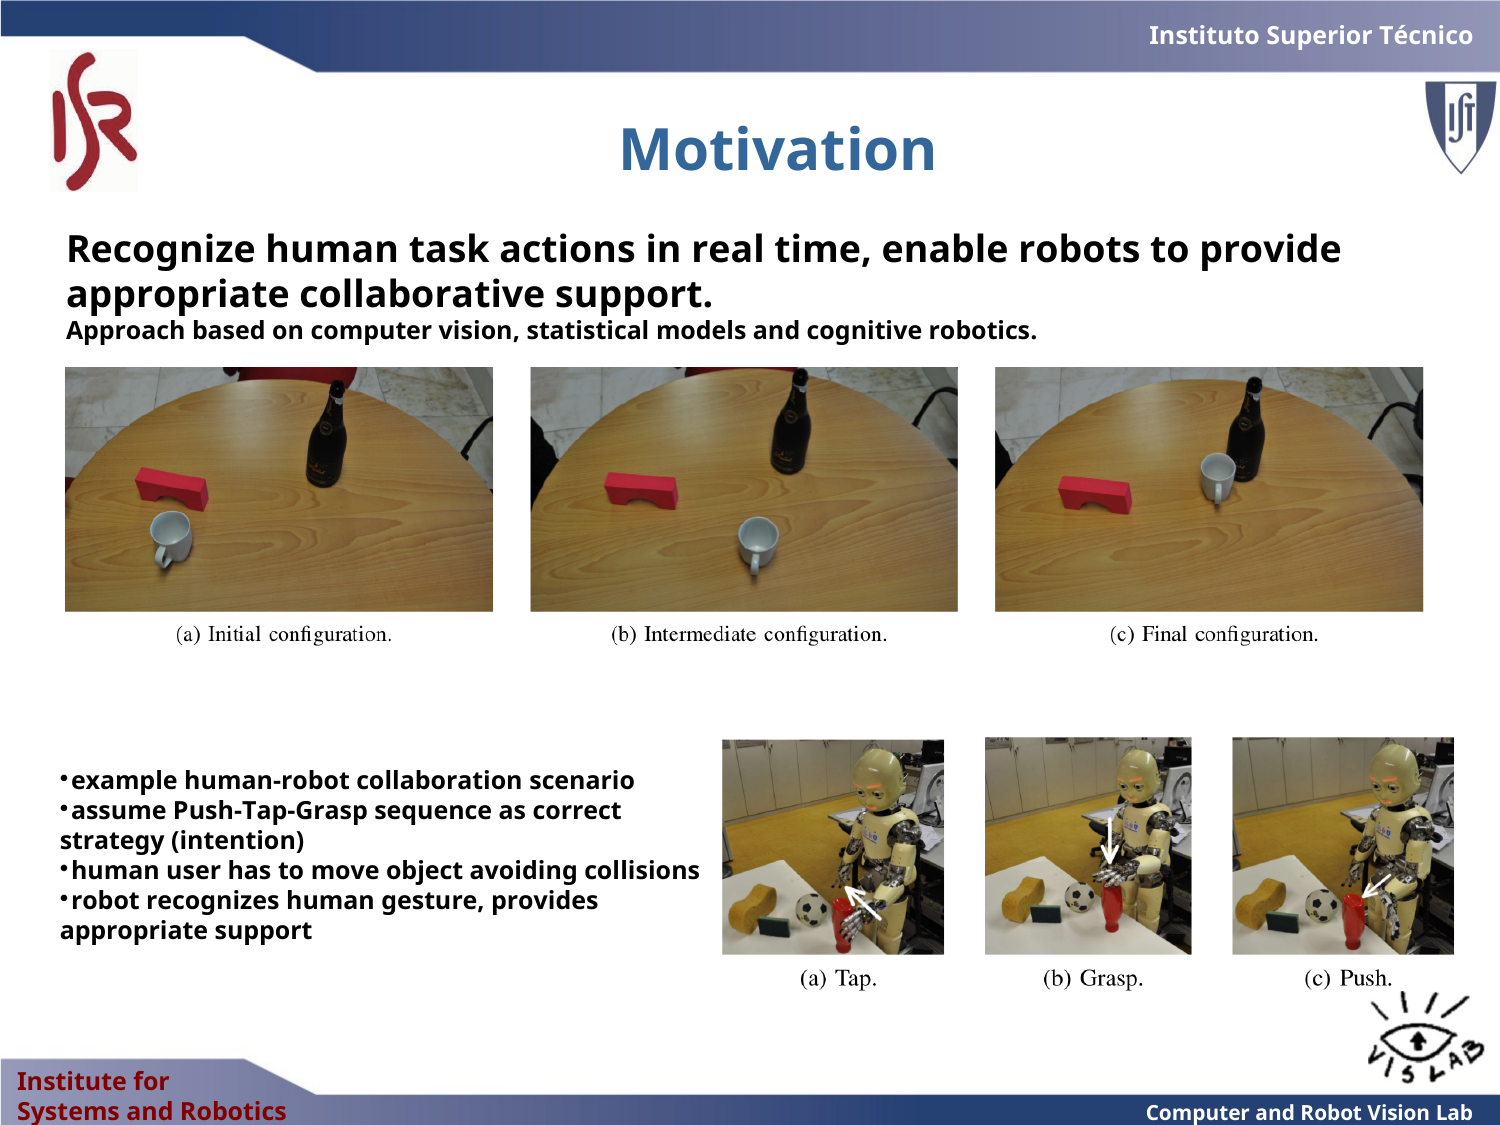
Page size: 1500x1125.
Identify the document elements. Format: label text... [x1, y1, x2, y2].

text_box example human-robot collaboration scenario assume Push-Tap-Grasp sequence as correct strategy (intention) human user has to move object avoiding collisions robot recognizes human gesture, provides appropriate support [59, 675, 720, 1035]
picture [0, 0, 1500, 1125]
text_box Motivation [227, 104, 1329, 217]
text_box Recognize human task actions in real time, enable robots to provide appropriate collaborative support. Approach based on computer vision, statistical models and cognitive robotics. [51, 217, 1417, 353]
